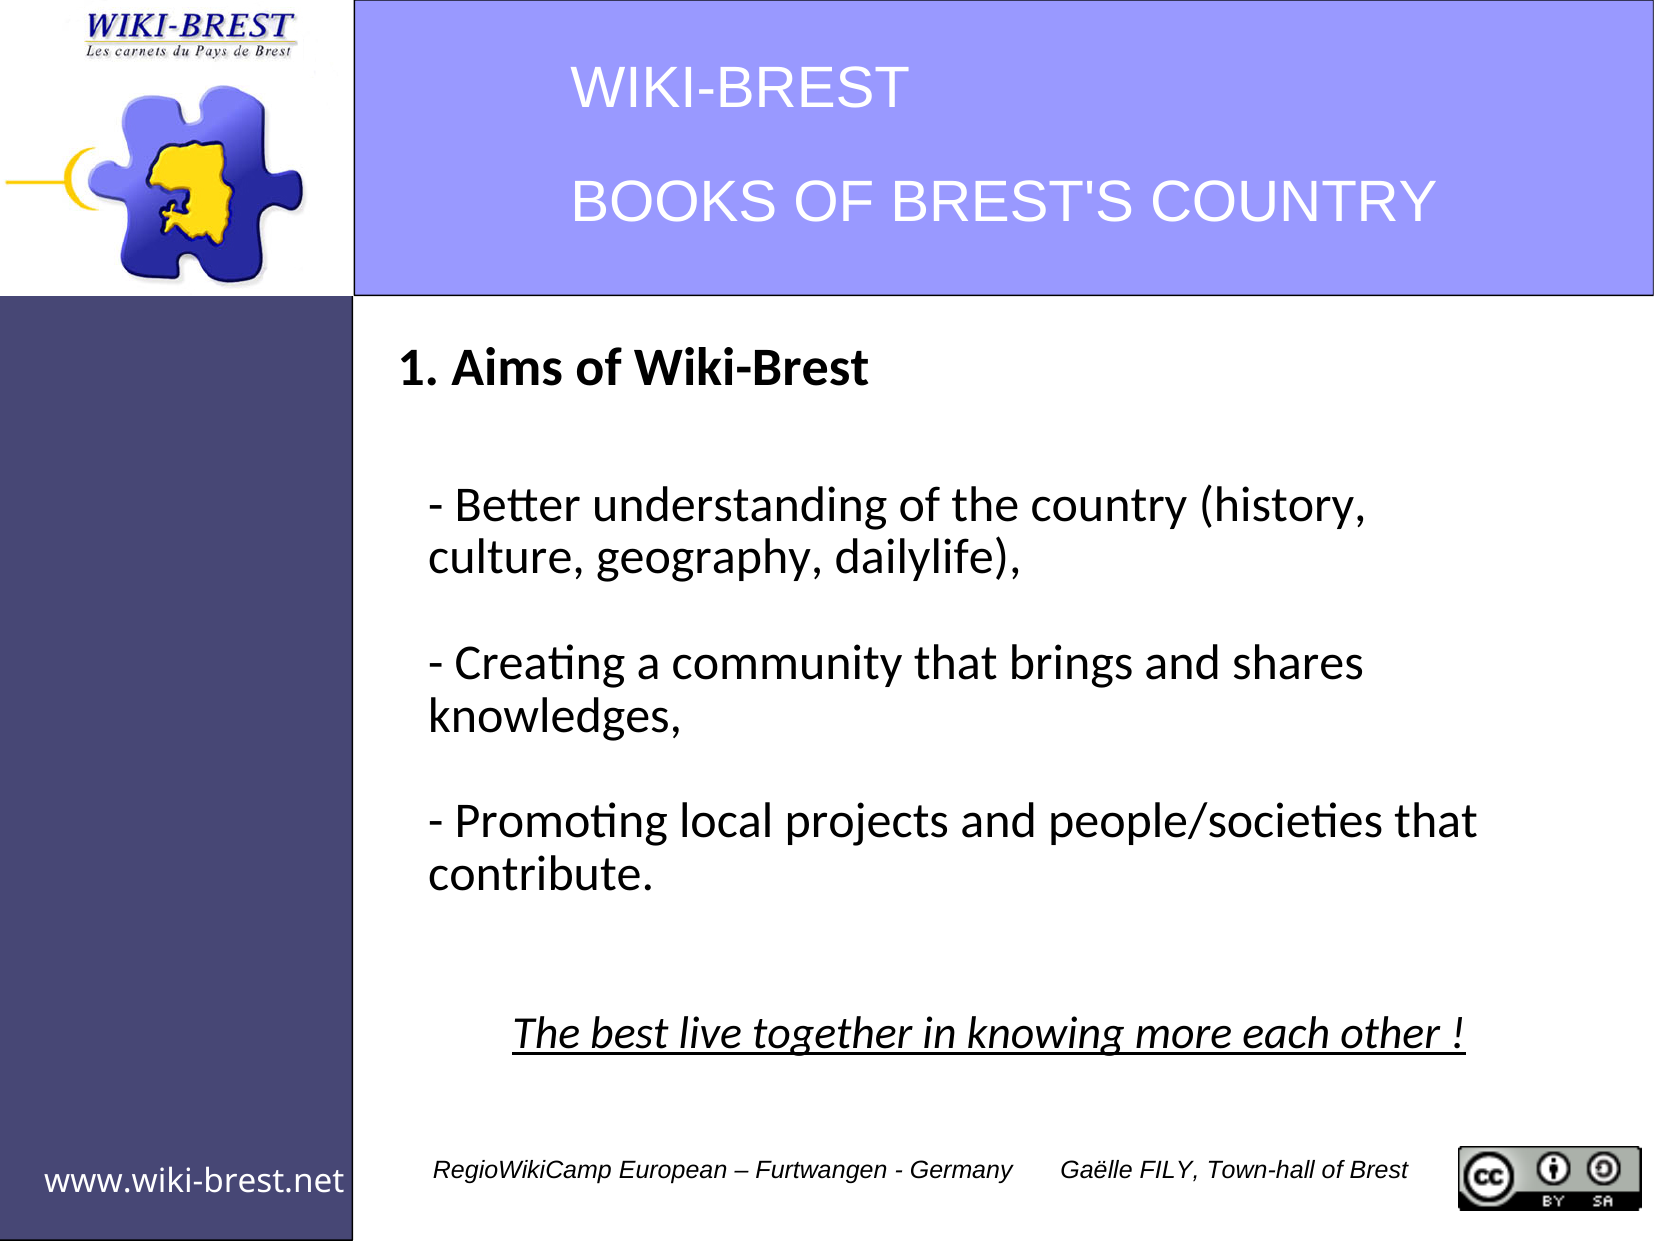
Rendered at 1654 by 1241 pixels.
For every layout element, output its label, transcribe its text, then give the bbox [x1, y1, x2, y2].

text_box 1. Aims of Wiki-Brest [382, 332, 1625, 414]
picture [0, 0, 353, 296]
text_box The best live together in knowing more each other ! [442, 1002, 1536, 1074]
text_box - Better understanding of the country (history, culture, geography, dailylife), - Creating a community that brings and shares knowledges, - Promoting local projects and people/societies that contribute. [413, 471, 1536, 919]
picture [1458, 1146, 1642, 1211]
